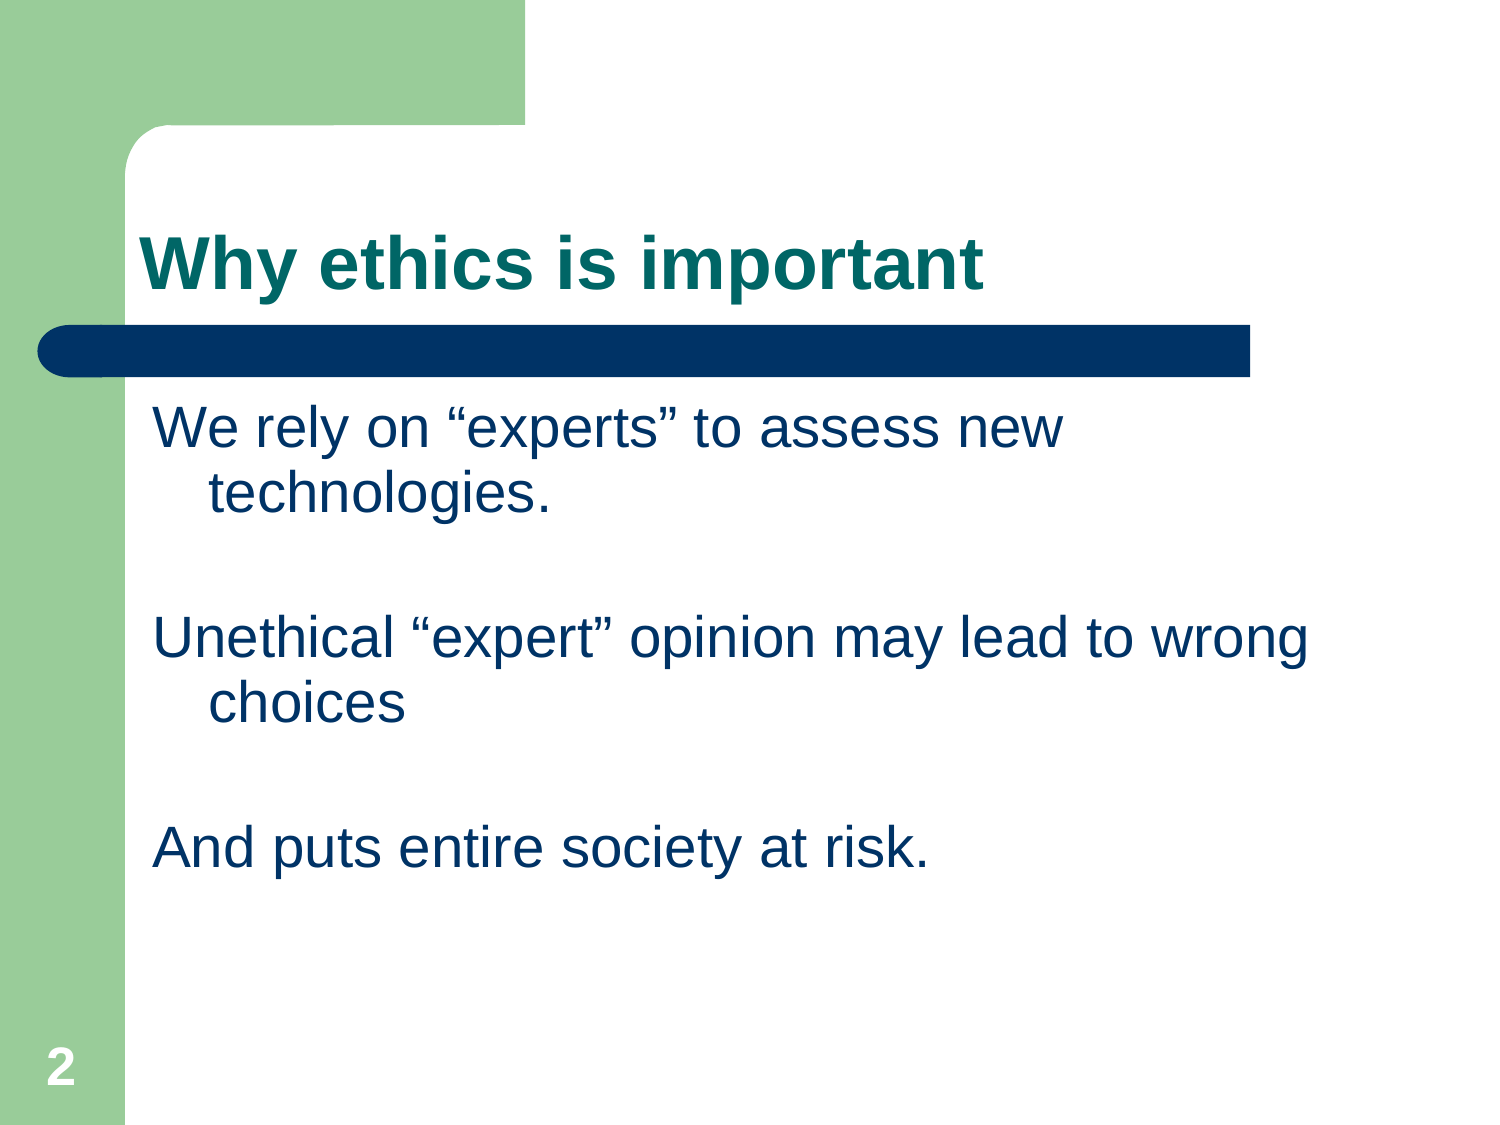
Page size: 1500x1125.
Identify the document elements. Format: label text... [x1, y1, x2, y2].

list We rely on “experts” to assess new technologies. Unethical “expert” opinion may lead to wrong choices And puts entire society at risk. [137, 387, 1400, 999]
title Why ethics is important [124, 124, 1425, 313]
